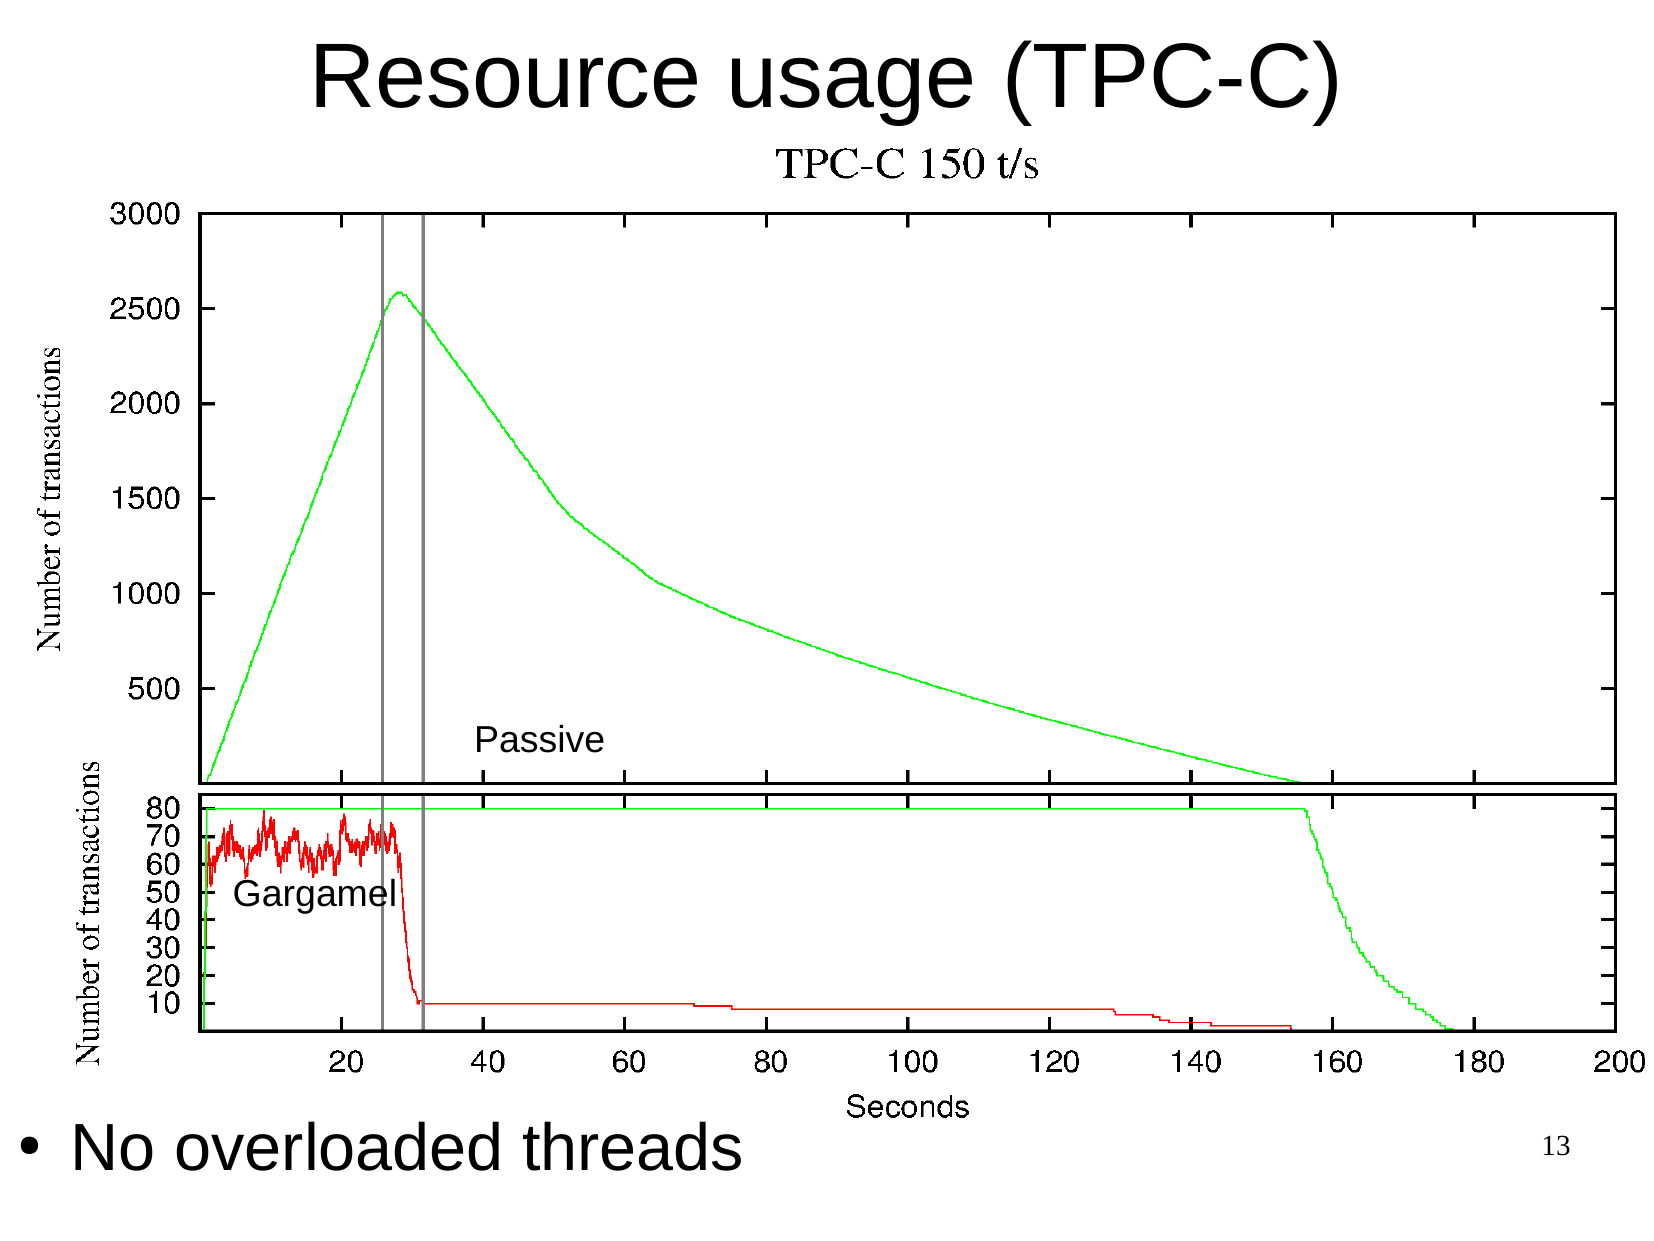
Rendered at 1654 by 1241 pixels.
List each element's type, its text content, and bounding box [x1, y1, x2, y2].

title Resource usage (TPC-C) [82, 0, 1571, 180]
text_box Passive [459, 710, 621, 768]
list No overloaded threads [0, 1110, 1654, 1241]
text_box Gargamel [217, 864, 412, 964]
picture [7, 29, 1654, 1110]
